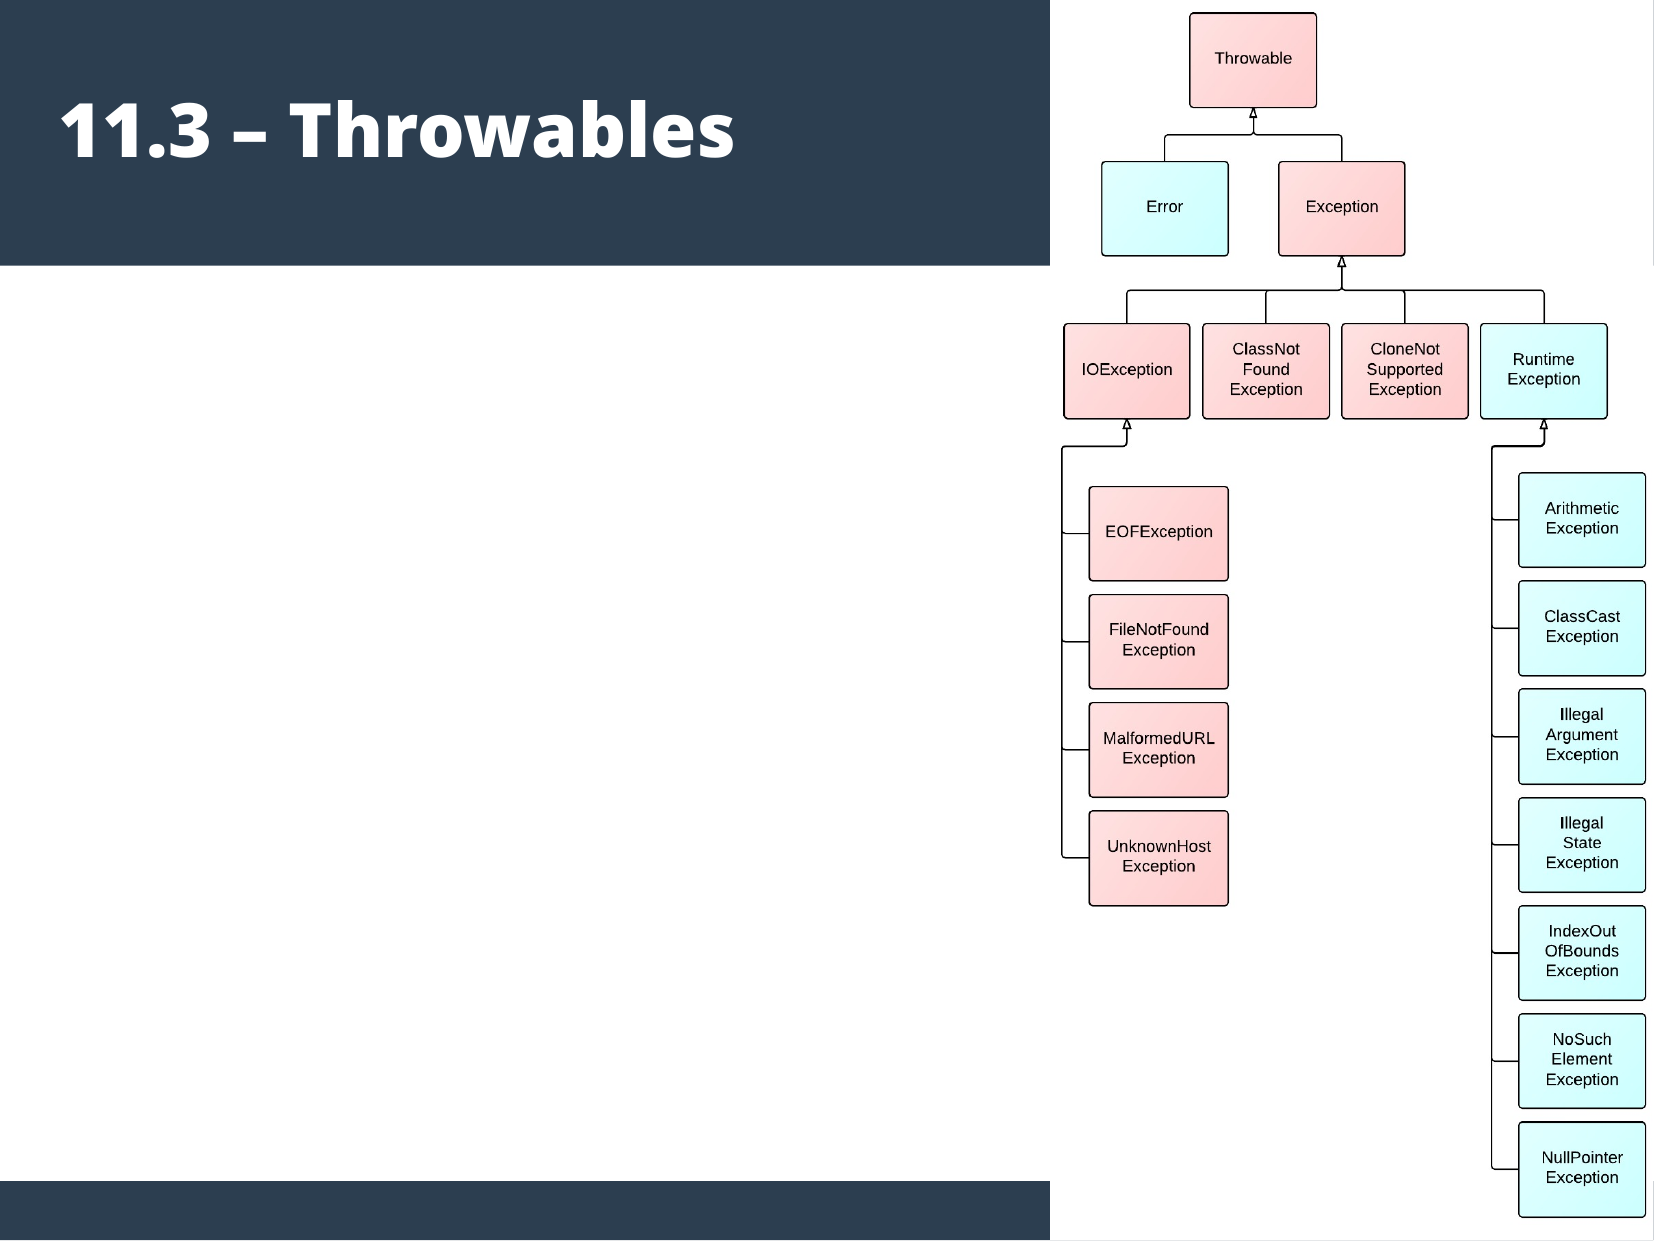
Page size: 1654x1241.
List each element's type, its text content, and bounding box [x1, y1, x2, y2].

title 11.3 – Throwables [59, 49, 1050, 207]
picture [1050, 0, 1654, 1240]
